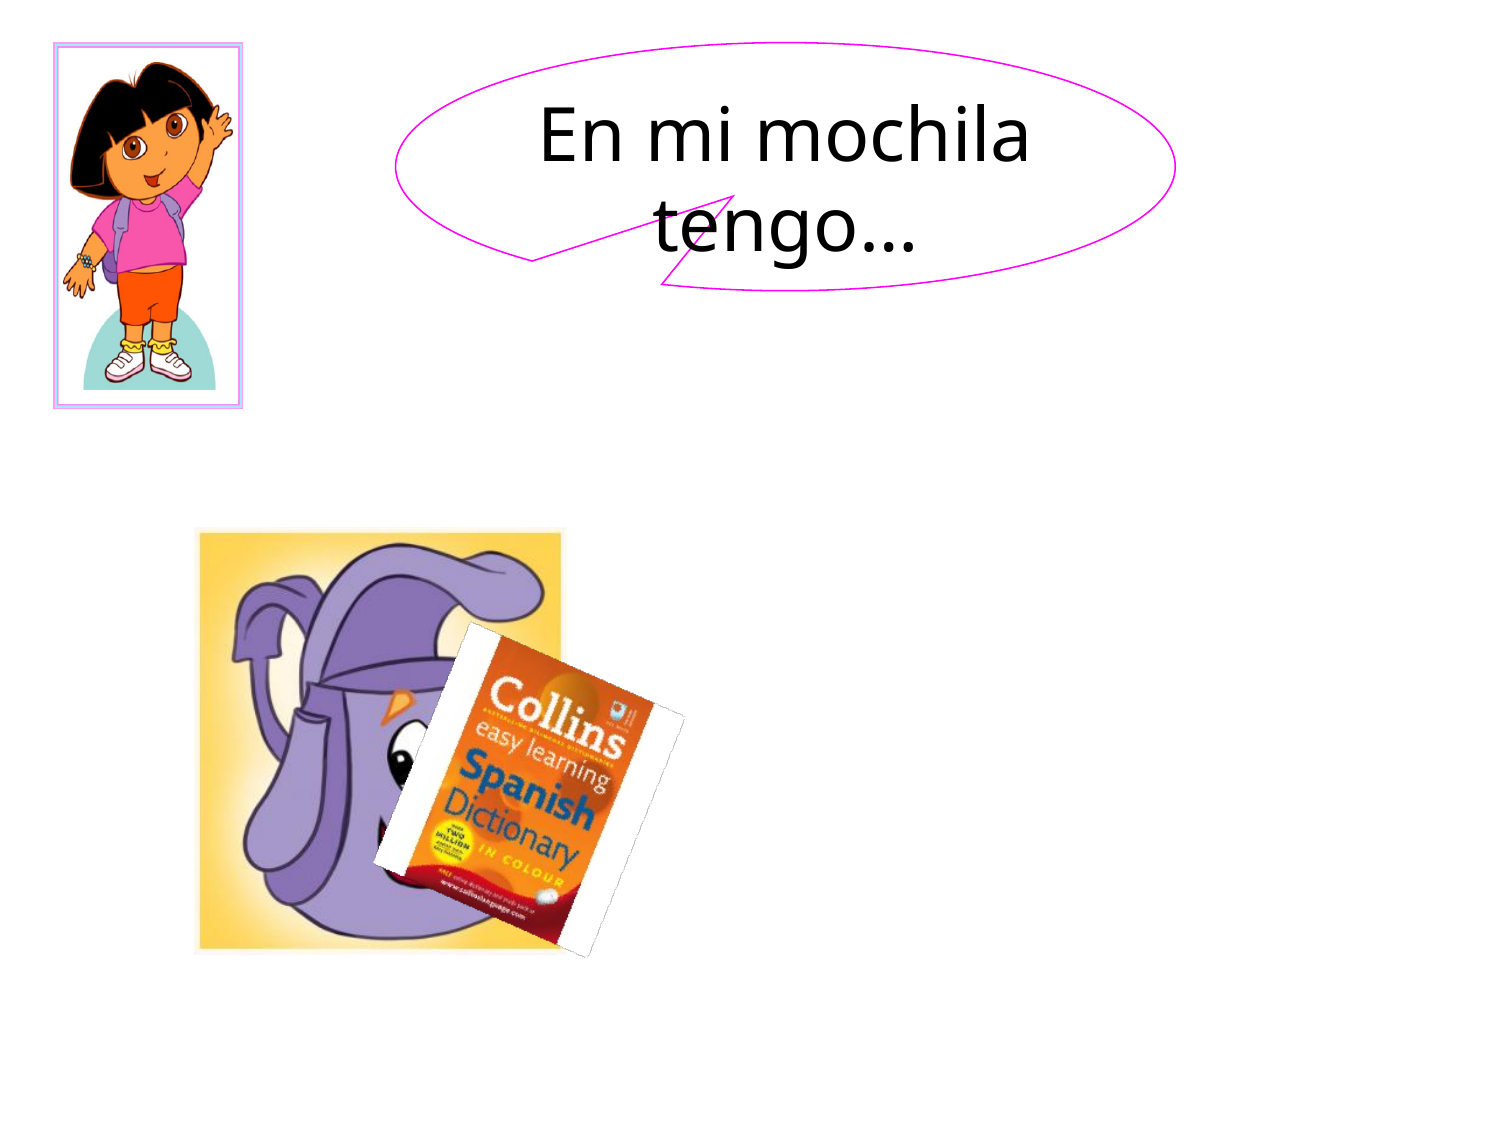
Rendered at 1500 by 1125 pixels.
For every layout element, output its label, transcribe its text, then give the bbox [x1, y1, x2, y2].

text_box En mi mochila tengo… [395, 42, 1176, 291]
picture [194, 527, 685, 958]
picture [53, 42, 243, 409]
